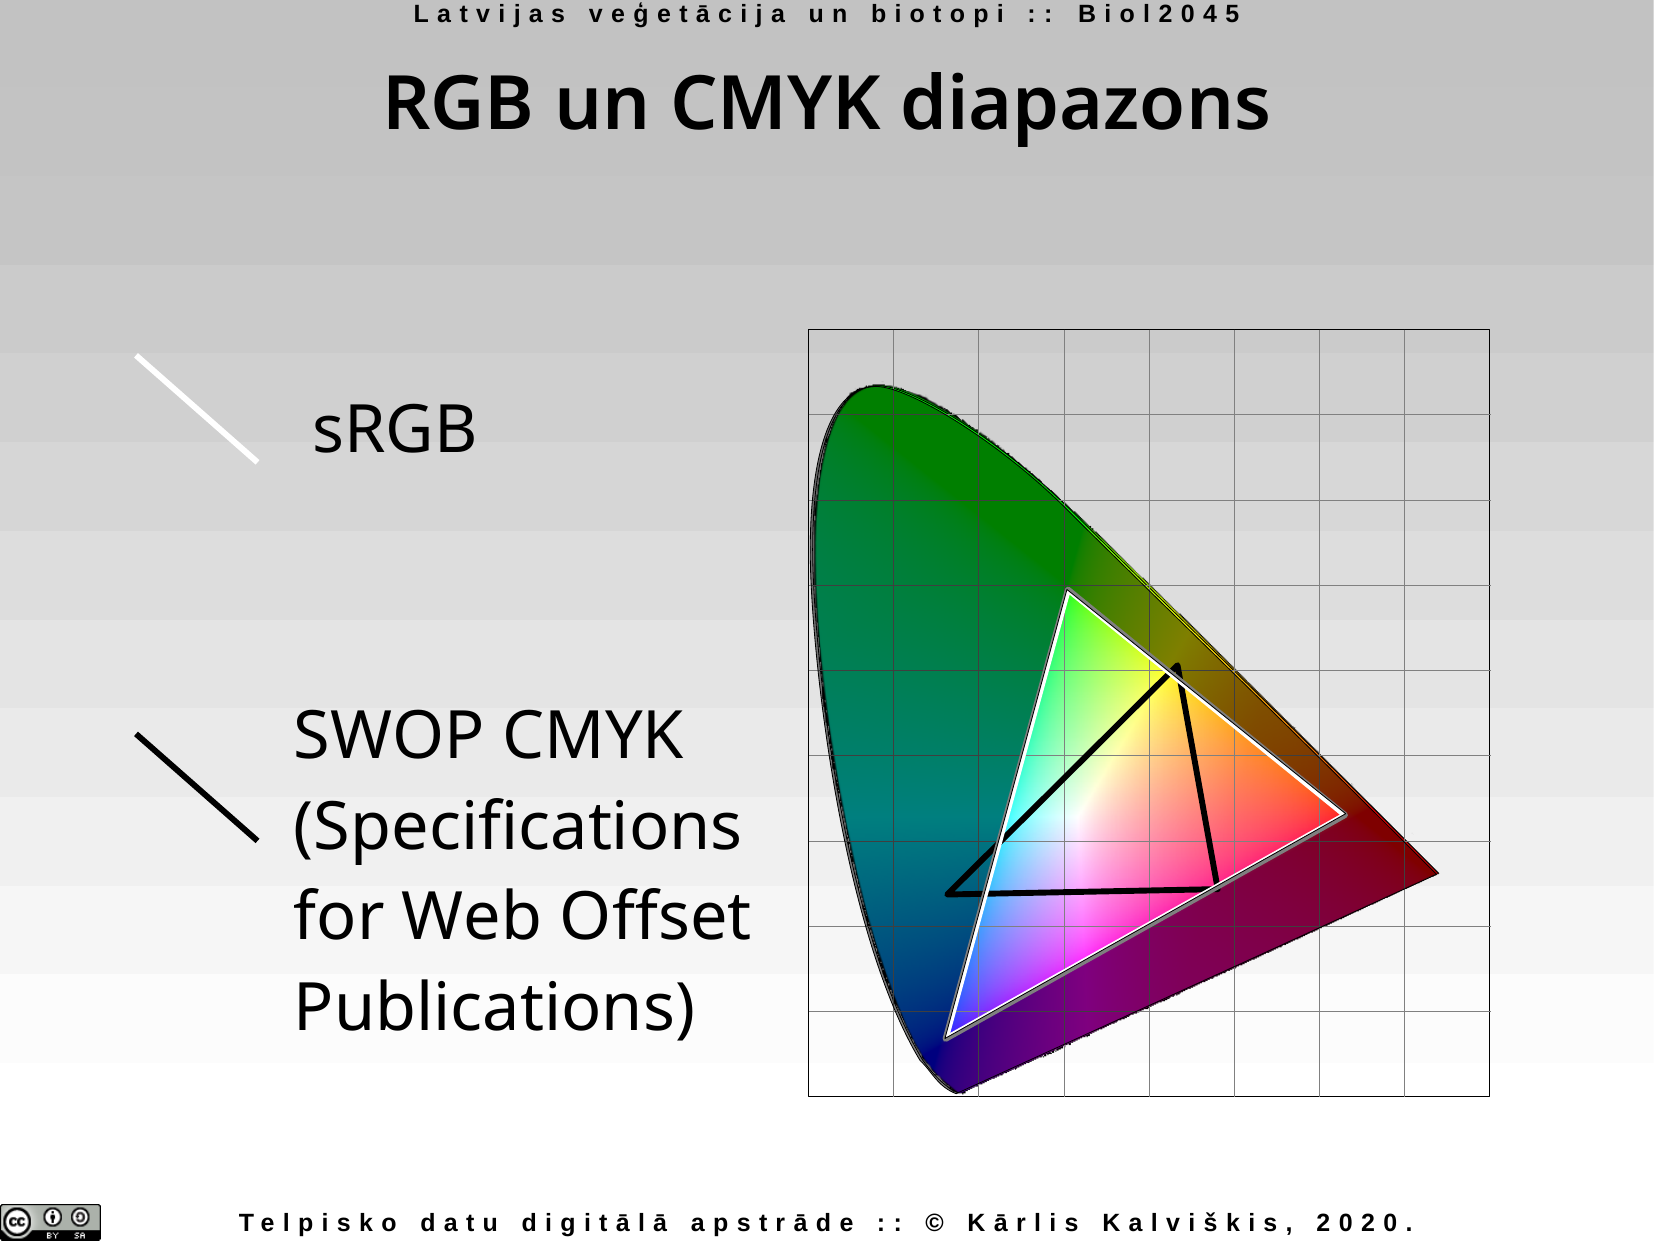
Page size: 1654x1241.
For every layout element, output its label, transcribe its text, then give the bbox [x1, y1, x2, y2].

text_box SWOP CMYK (Specifications for Web Offset Publications) [293, 687, 784, 1012]
text_box sRGB [312, 381, 715, 462]
title RGB un CMYK diapazons [29, 49, 1625, 296]
picture [0, 0, 1654, 1241]
text_box [810, 386, 1437, 1094]
